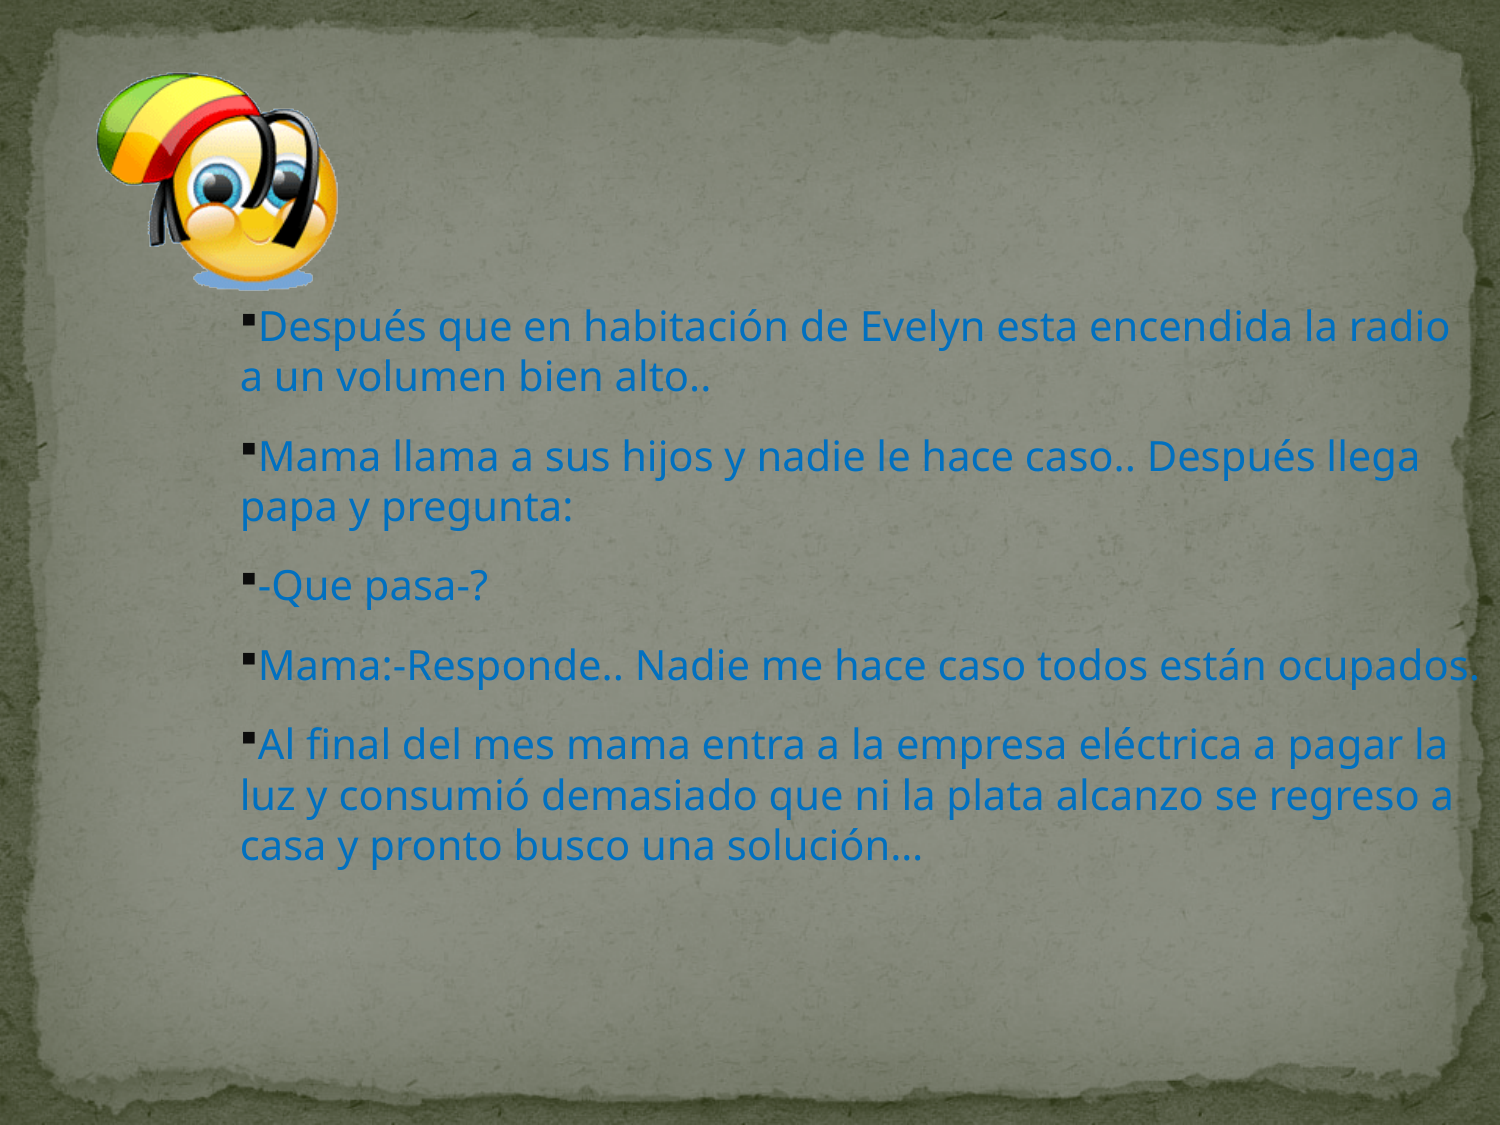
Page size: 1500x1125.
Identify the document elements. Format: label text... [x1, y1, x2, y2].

list Después que en habitación de Evelyn esta encendida la radio a un volumen bien alto.. Mama llama a sus hijos y nadie le hace caso.. Después llega papa y pregunta: -Que pasa-? Mama:-Responde.. Nadie me hace caso todos están ocupados. Al final del mes mama entra a la empresa eléctrica a pagar la luz y consumió demasiado que ni la plata alcanzo se regreso a casa y pronto busco una solución… [225, 292, 1500, 1043]
picture [70, 70, 341, 294]
